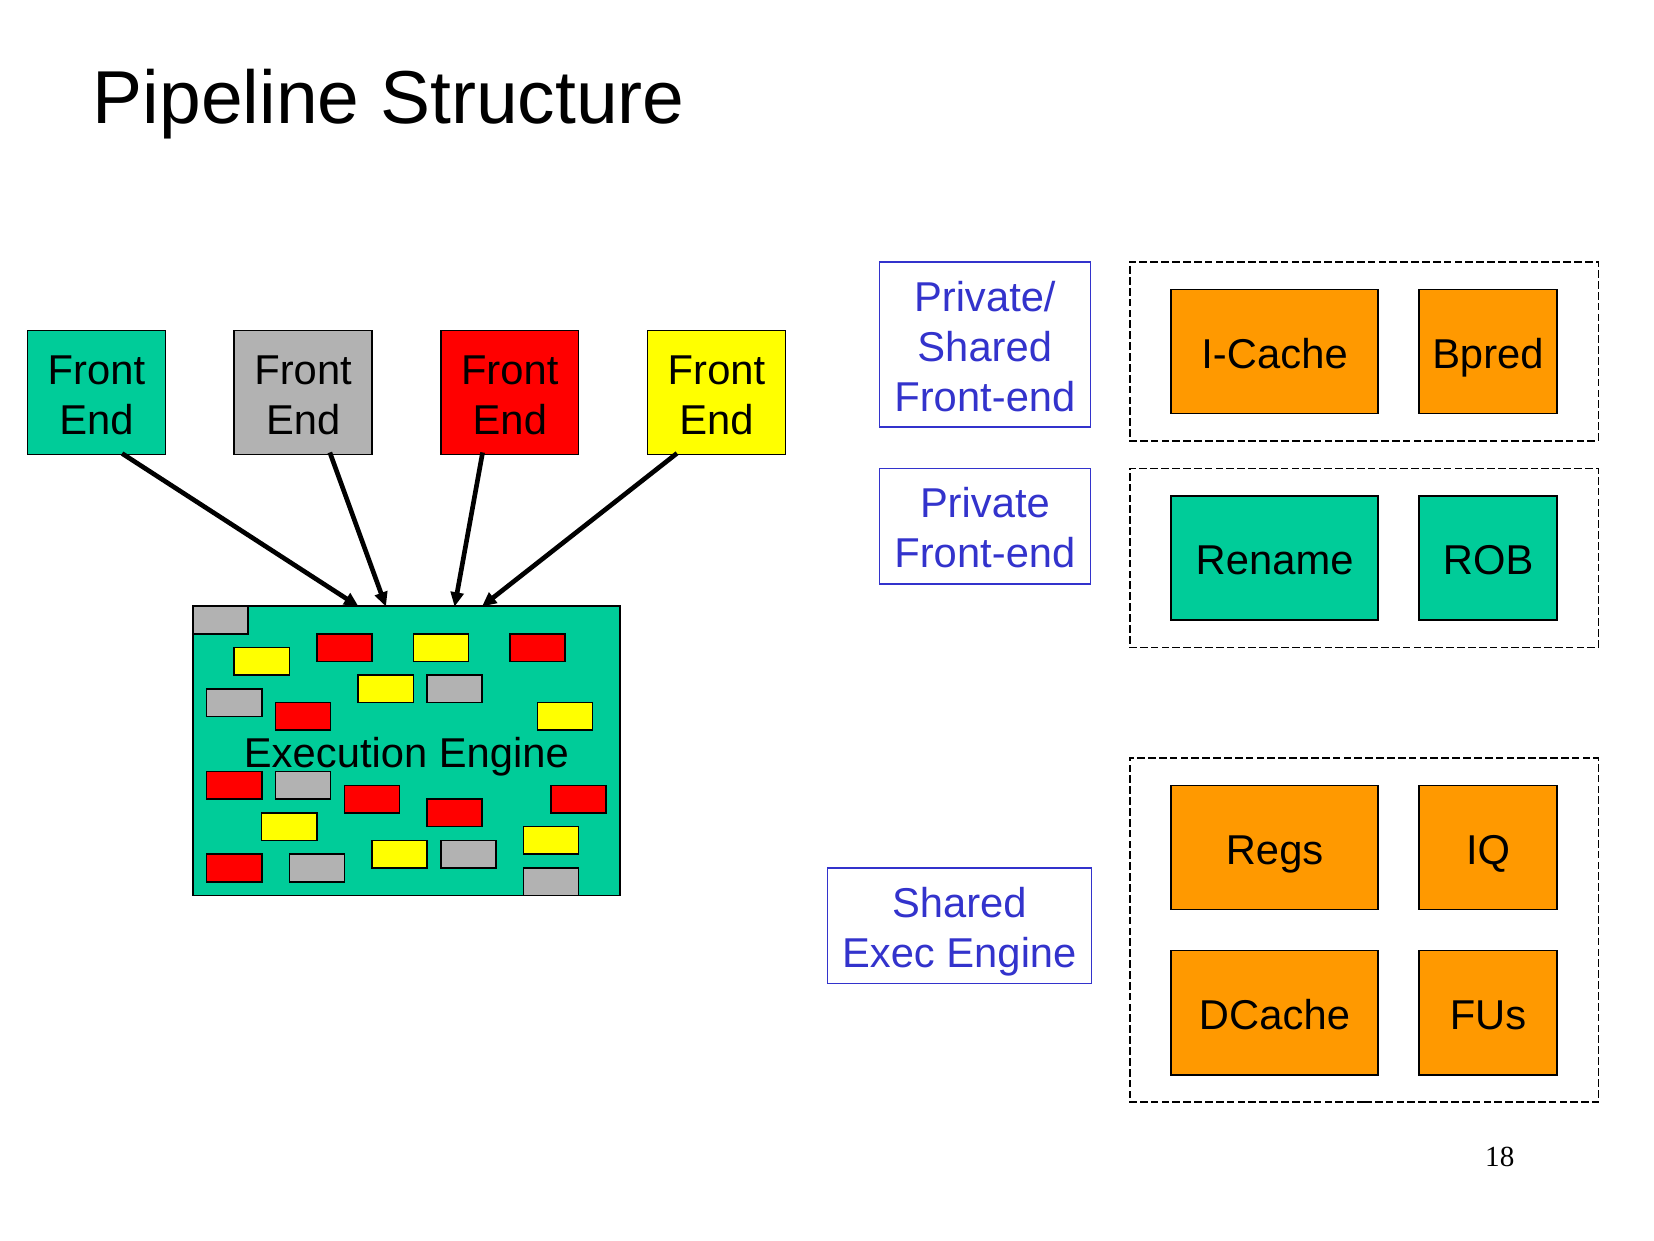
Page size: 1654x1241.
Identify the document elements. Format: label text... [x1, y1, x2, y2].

text_box [207, 772, 262, 799]
text_box Front End [234, 330, 372, 455]
text_box [276, 772, 330, 799]
text_box Front End [440, 330, 579, 455]
text_box [1129, 757, 1599, 1103]
text_box Front End [647, 330, 786, 455]
text_box [290, 854, 344, 882]
text_box [441, 841, 496, 868]
text_box IQ [1419, 785, 1557, 910]
text_box ROB [1419, 496, 1557, 621]
text_box [510, 634, 565, 661]
text_box [524, 868, 578, 896]
text_box Private Front-end [879, 468, 1091, 584]
text_box [414, 634, 468, 661]
text_box [345, 786, 399, 813]
text_box [538, 703, 592, 730]
text_box [427, 799, 482, 826]
text_box [1129, 261, 1599, 441]
text_box Front End [27, 330, 166, 455]
text_box [358, 675, 413, 702]
text_box [1129, 468, 1599, 648]
text_box [317, 634, 372, 661]
text_box <number> [1184, 1129, 1530, 1213]
text_box DCache [1171, 950, 1378, 1075]
text_box [192, 606, 248, 634]
text_box [207, 854, 262, 882]
text_box Bpred [1419, 289, 1557, 414]
text_box [372, 841, 427, 868]
text_box Shared Exec Engine [827, 867, 1092, 984]
text_box [524, 827, 578, 854]
text_box Execution Engine [192, 606, 621, 896]
text_box [551, 786, 606, 813]
text_box [234, 648, 289, 675]
text_box I-Cache [1171, 289, 1378, 414]
text_box [207, 689, 262, 716]
text_box Rename [1171, 496, 1378, 621]
text_box Private/ Shared Front-end [879, 261, 1091, 428]
text_box [262, 813, 317, 840]
text_box FUs [1419, 950, 1557, 1075]
text_box Regs [1171, 785, 1378, 910]
text_box [427, 675, 482, 702]
text_box Pipeline Structure [77, 41, 700, 147]
text_box [276, 703, 330, 730]
